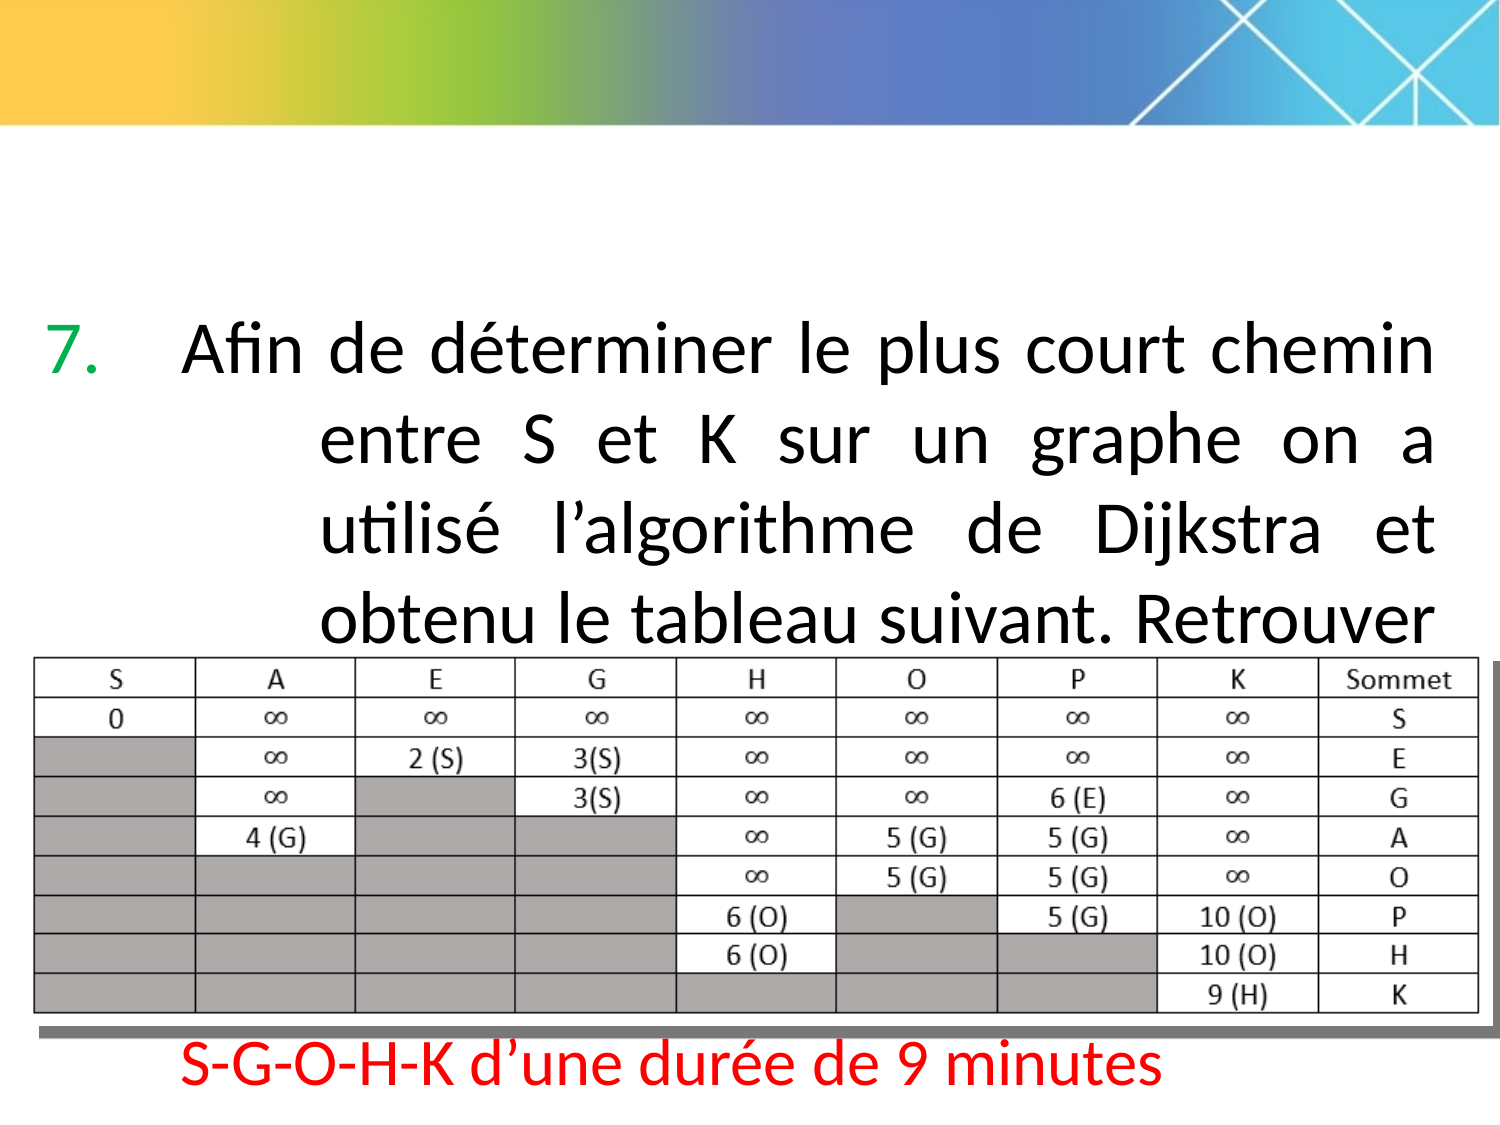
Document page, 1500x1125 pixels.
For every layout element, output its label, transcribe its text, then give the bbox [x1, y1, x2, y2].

picture [23, 645, 1493, 1026]
text_box S-G-O-H-K d’une durée de 9 minutes [165, 1011, 1500, 1108]
title Afin de déterminer le plus court chemin entre S et K sur un graphe on a utilisé l’algorithme de Dijkstra et obtenu le tableau suivant. Retrouver ce plus court chemin et le temps correspondant en minutes. [29, 290, 1453, 477]
